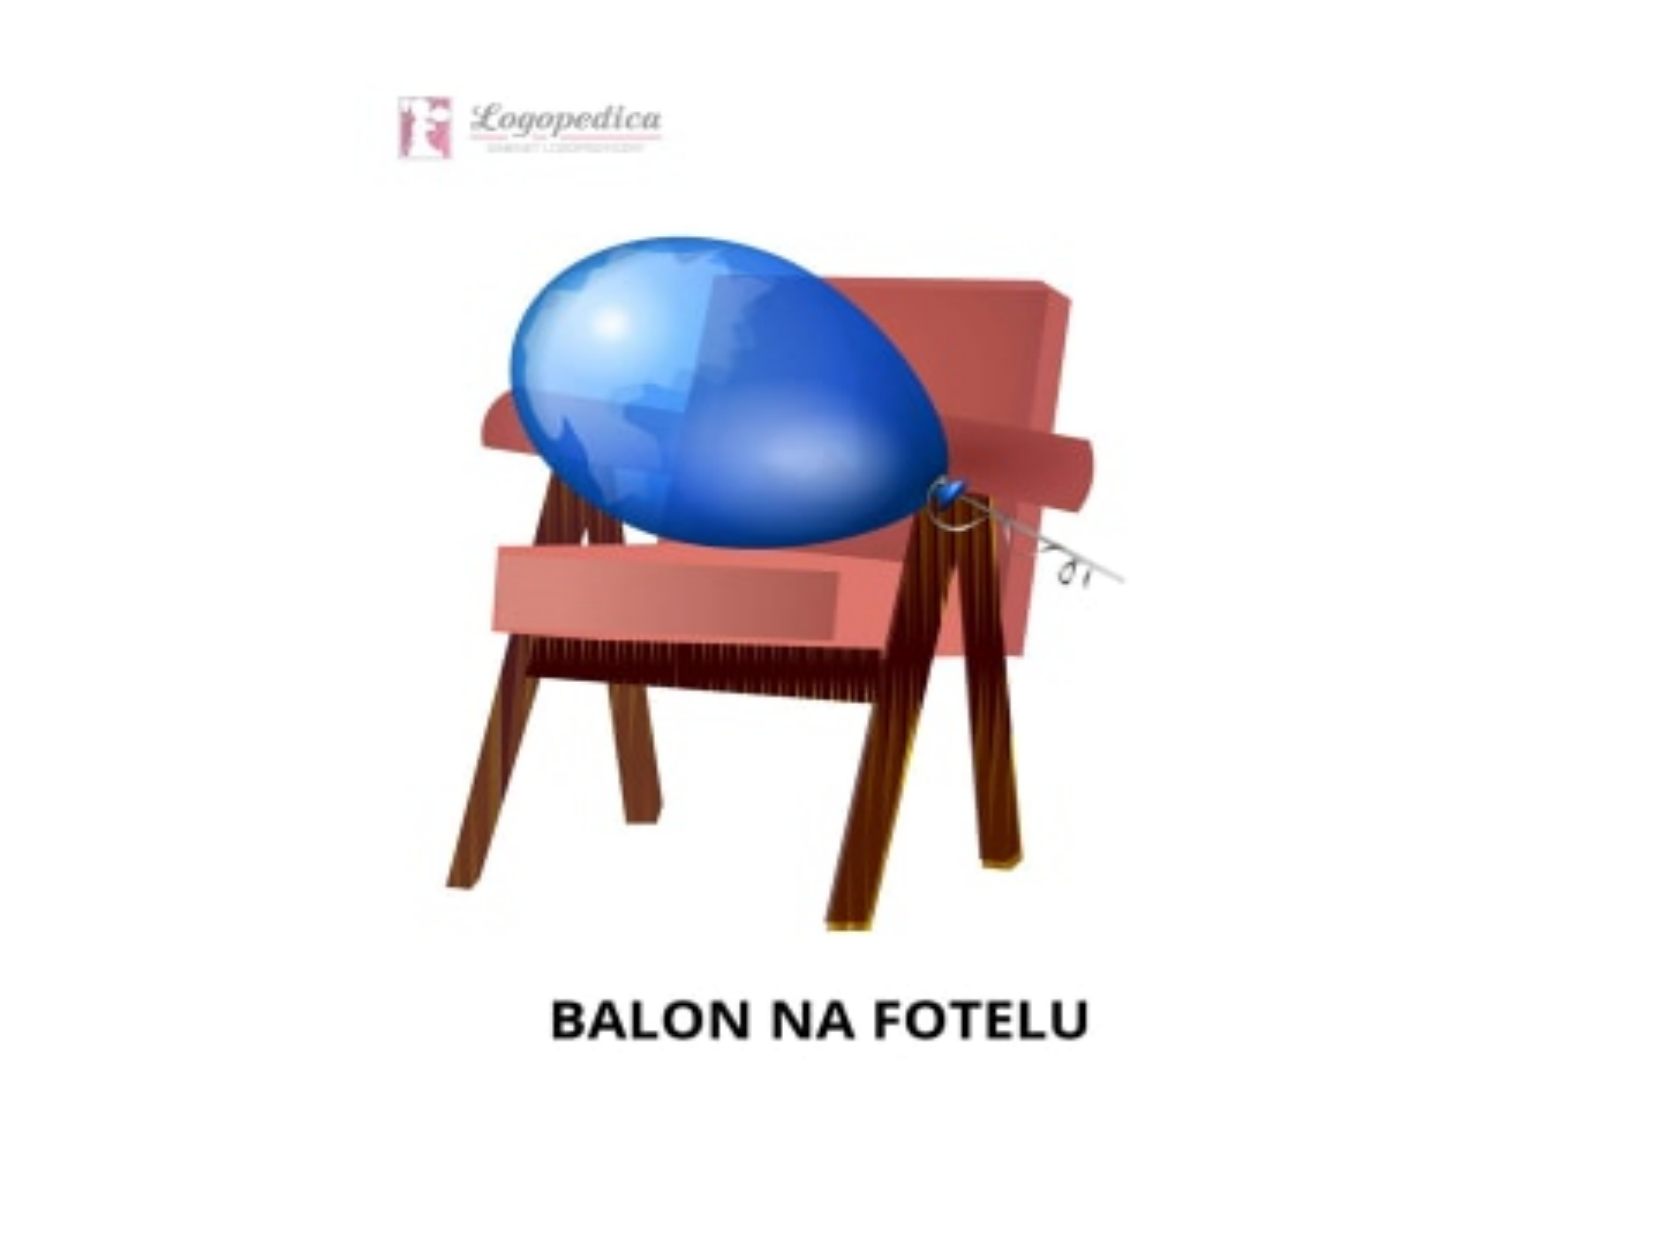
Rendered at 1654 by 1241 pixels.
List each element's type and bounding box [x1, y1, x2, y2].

picture [354, 35, 1288, 1229]
